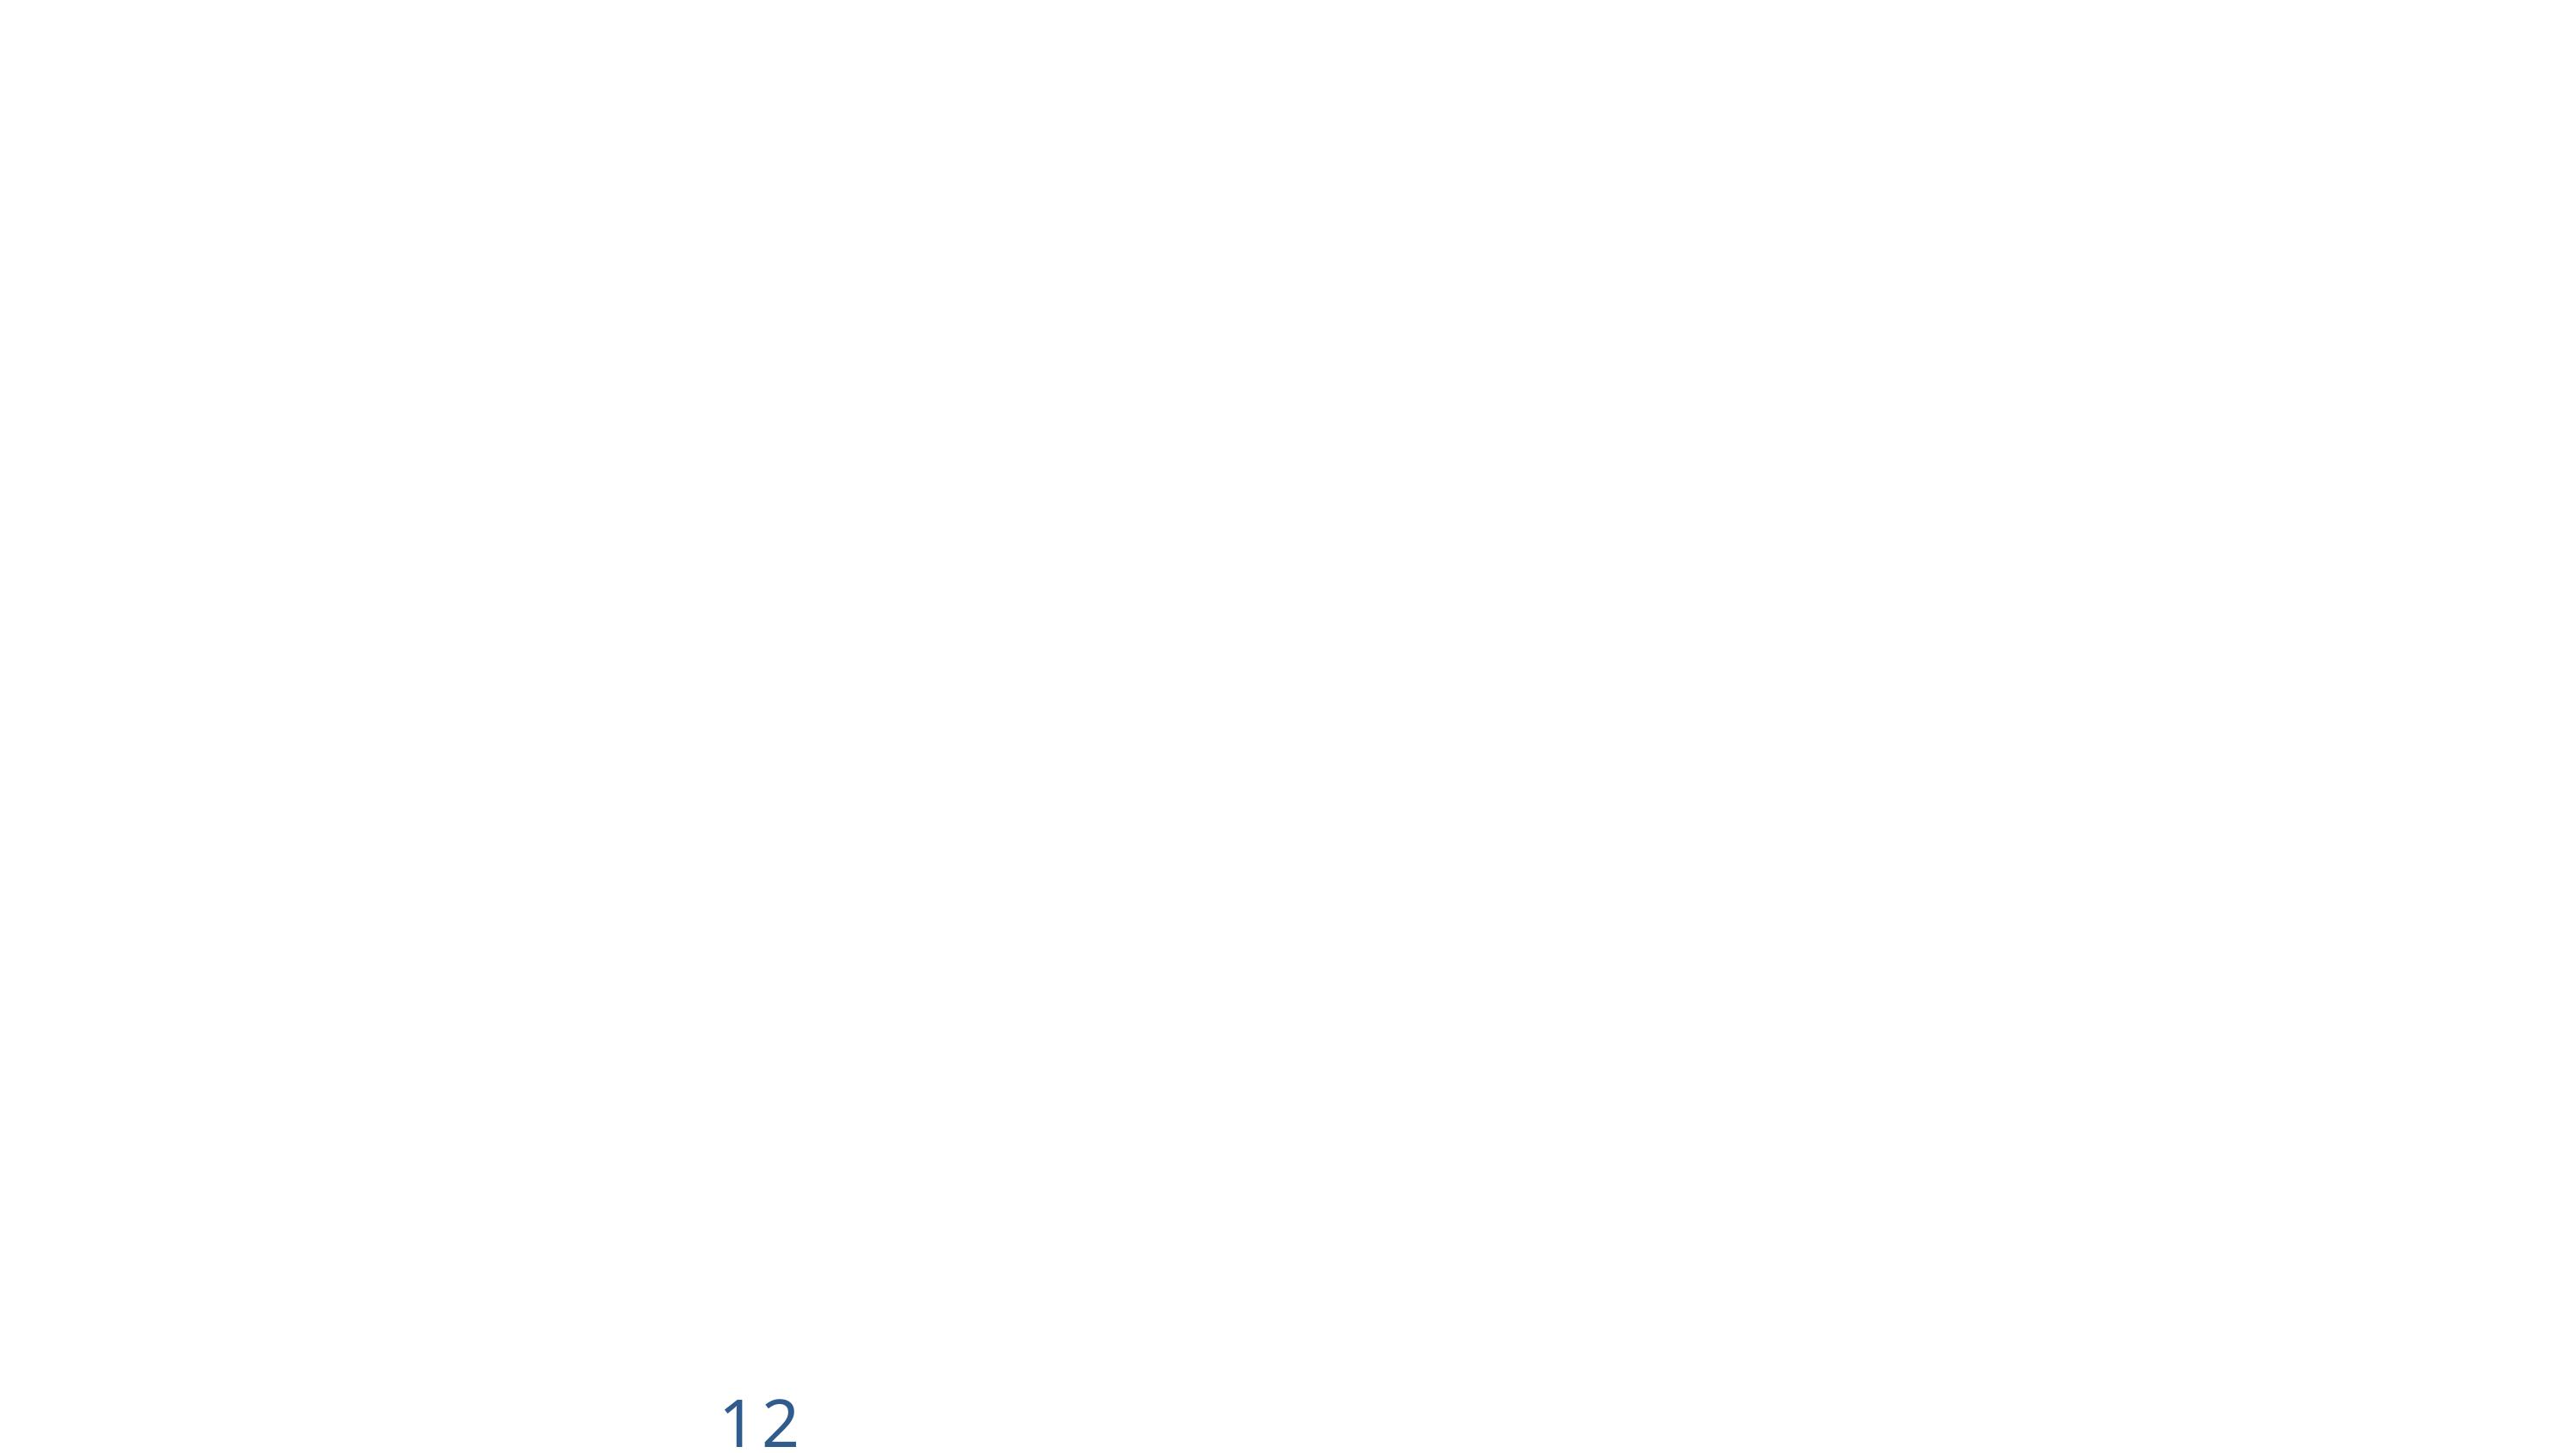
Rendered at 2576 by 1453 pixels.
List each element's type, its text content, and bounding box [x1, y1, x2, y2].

text_box 12 [720, 1381, 798, 1437]
